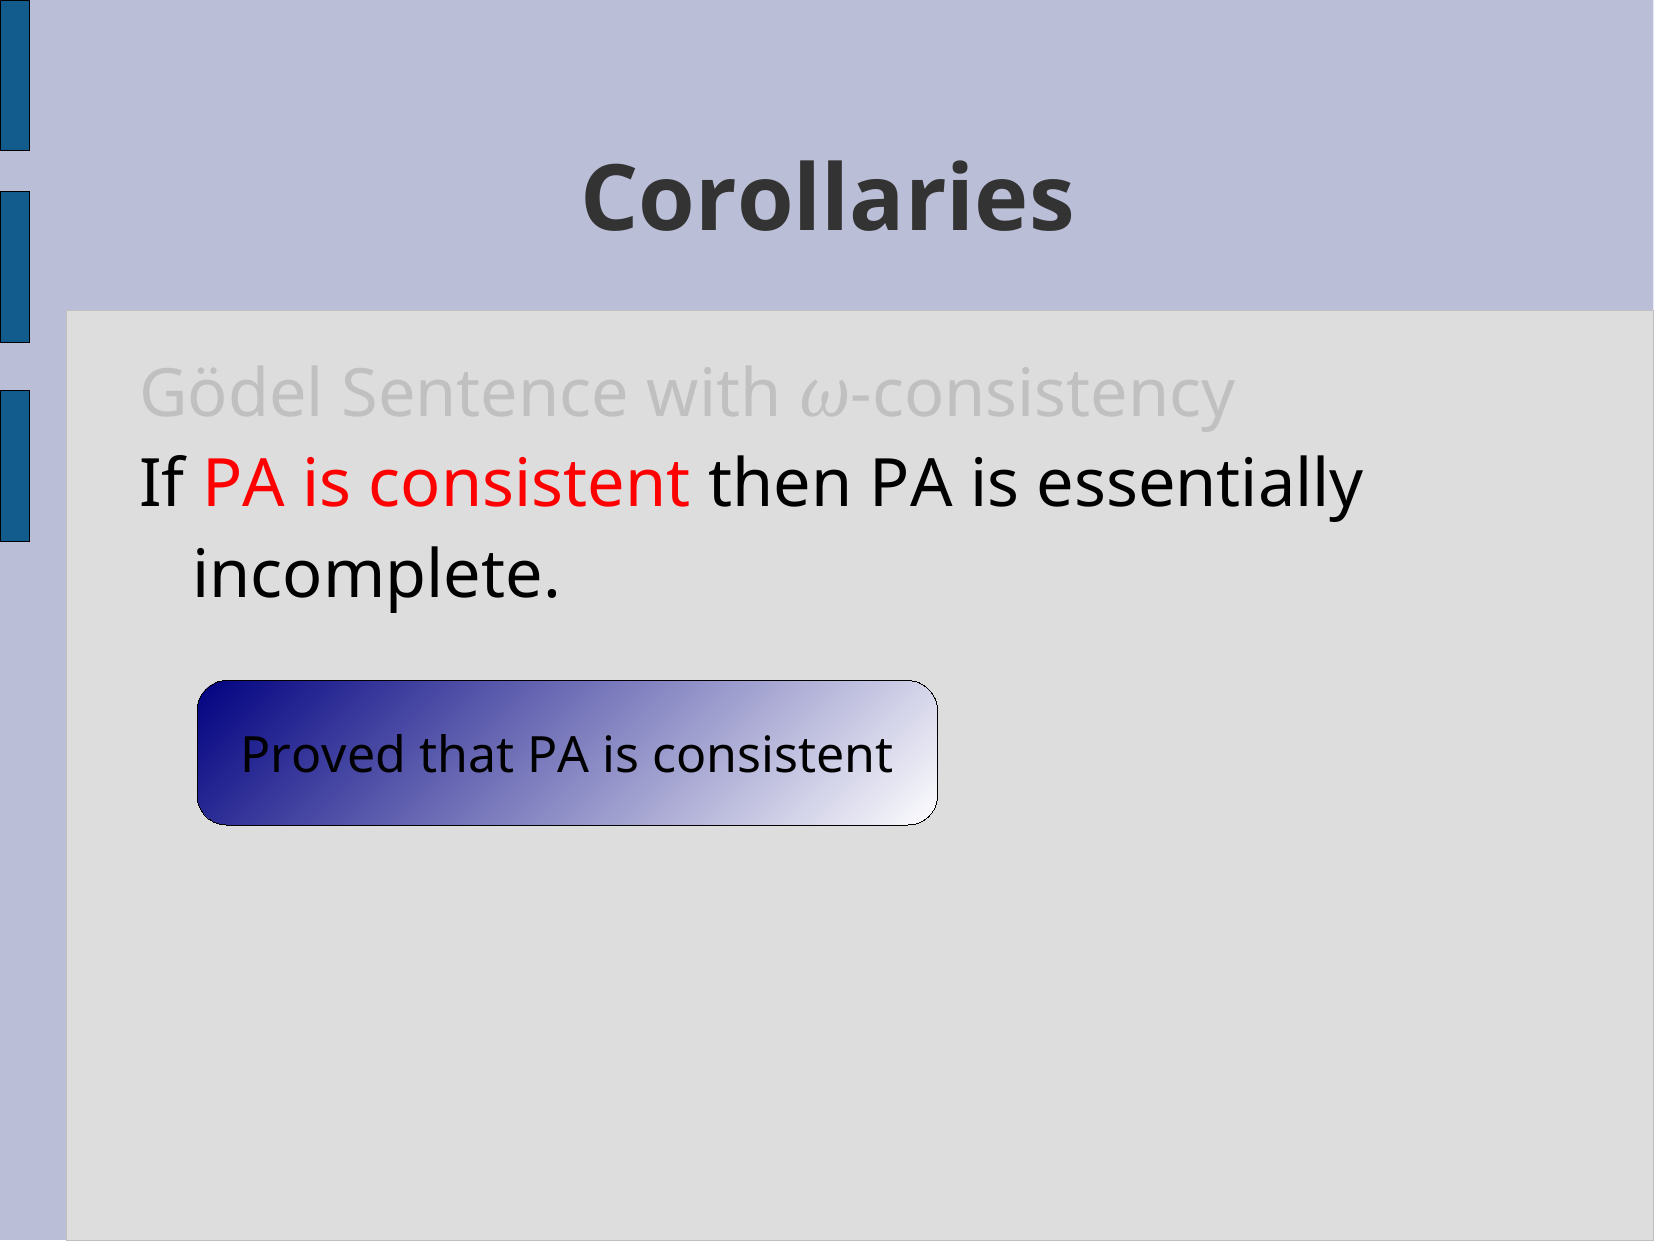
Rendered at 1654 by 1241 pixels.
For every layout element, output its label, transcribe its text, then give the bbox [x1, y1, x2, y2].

title Corollaries [121, 91, 1534, 299]
list Gödel Sentence with ω-consistency If PA is consistent then PA is essentially incomplete. [121, 344, 1534, 676]
text_box Proved that PA is consistent [197, 680, 938, 826]
